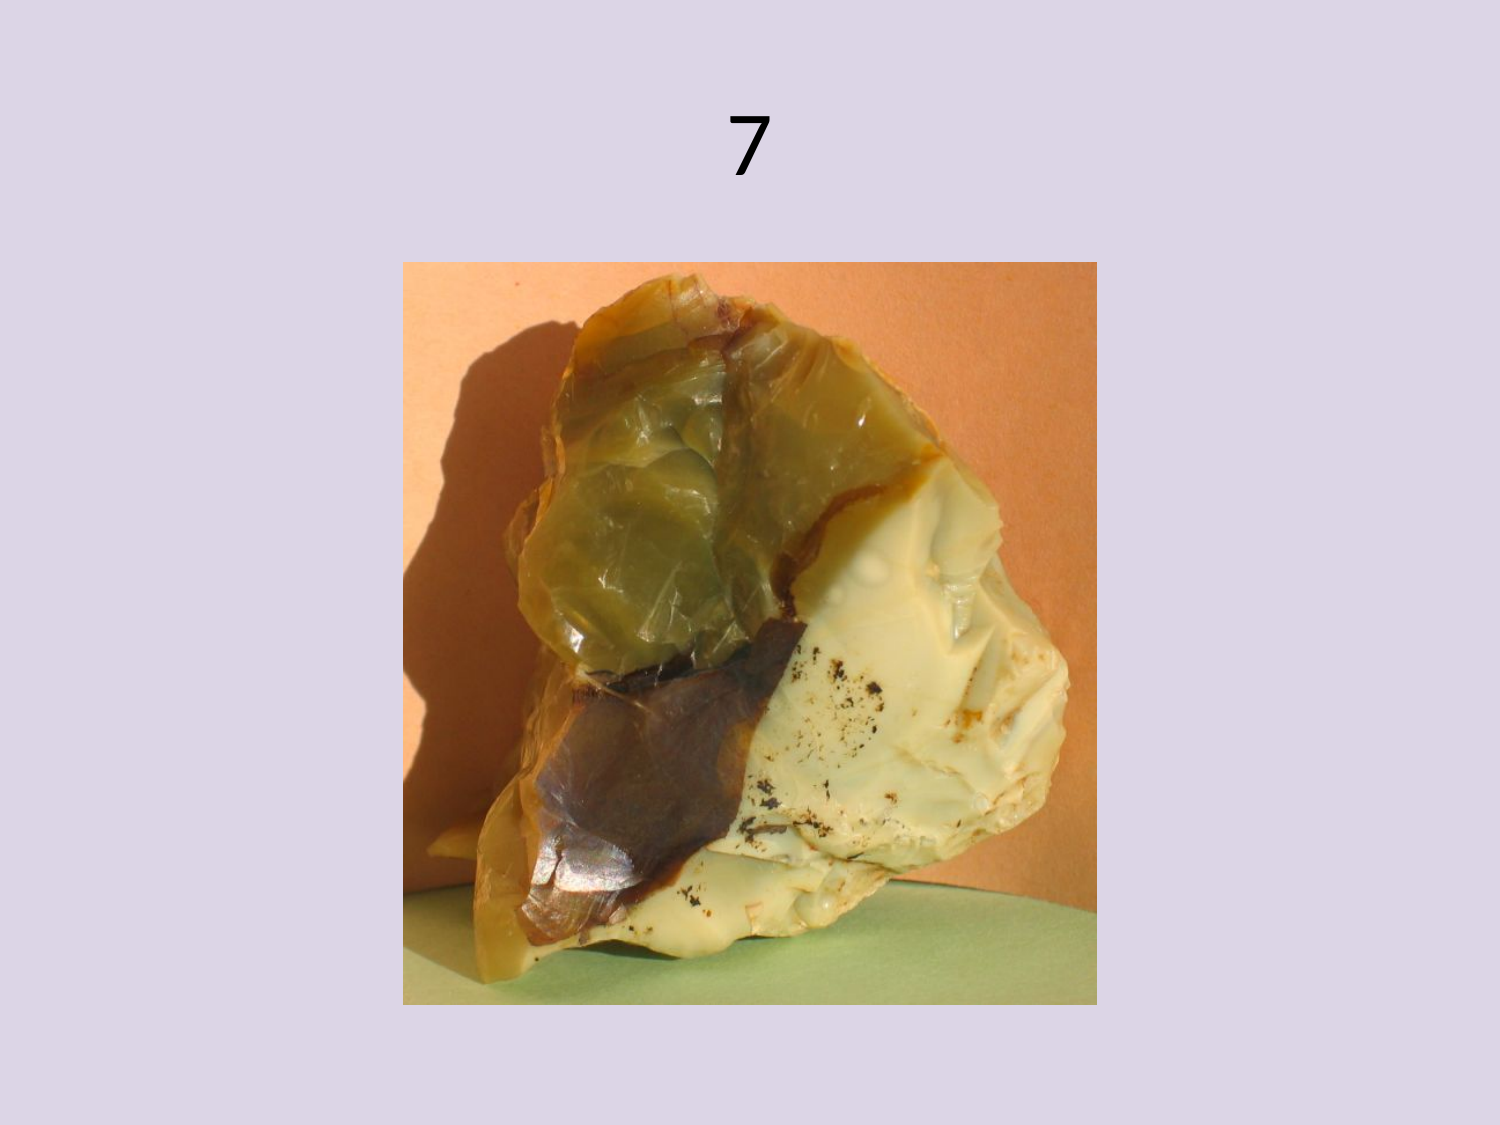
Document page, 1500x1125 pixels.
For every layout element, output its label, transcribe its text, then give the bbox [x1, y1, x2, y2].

text_box [403, 262, 1097, 1006]
title 7 [75, 45, 1426, 233]
